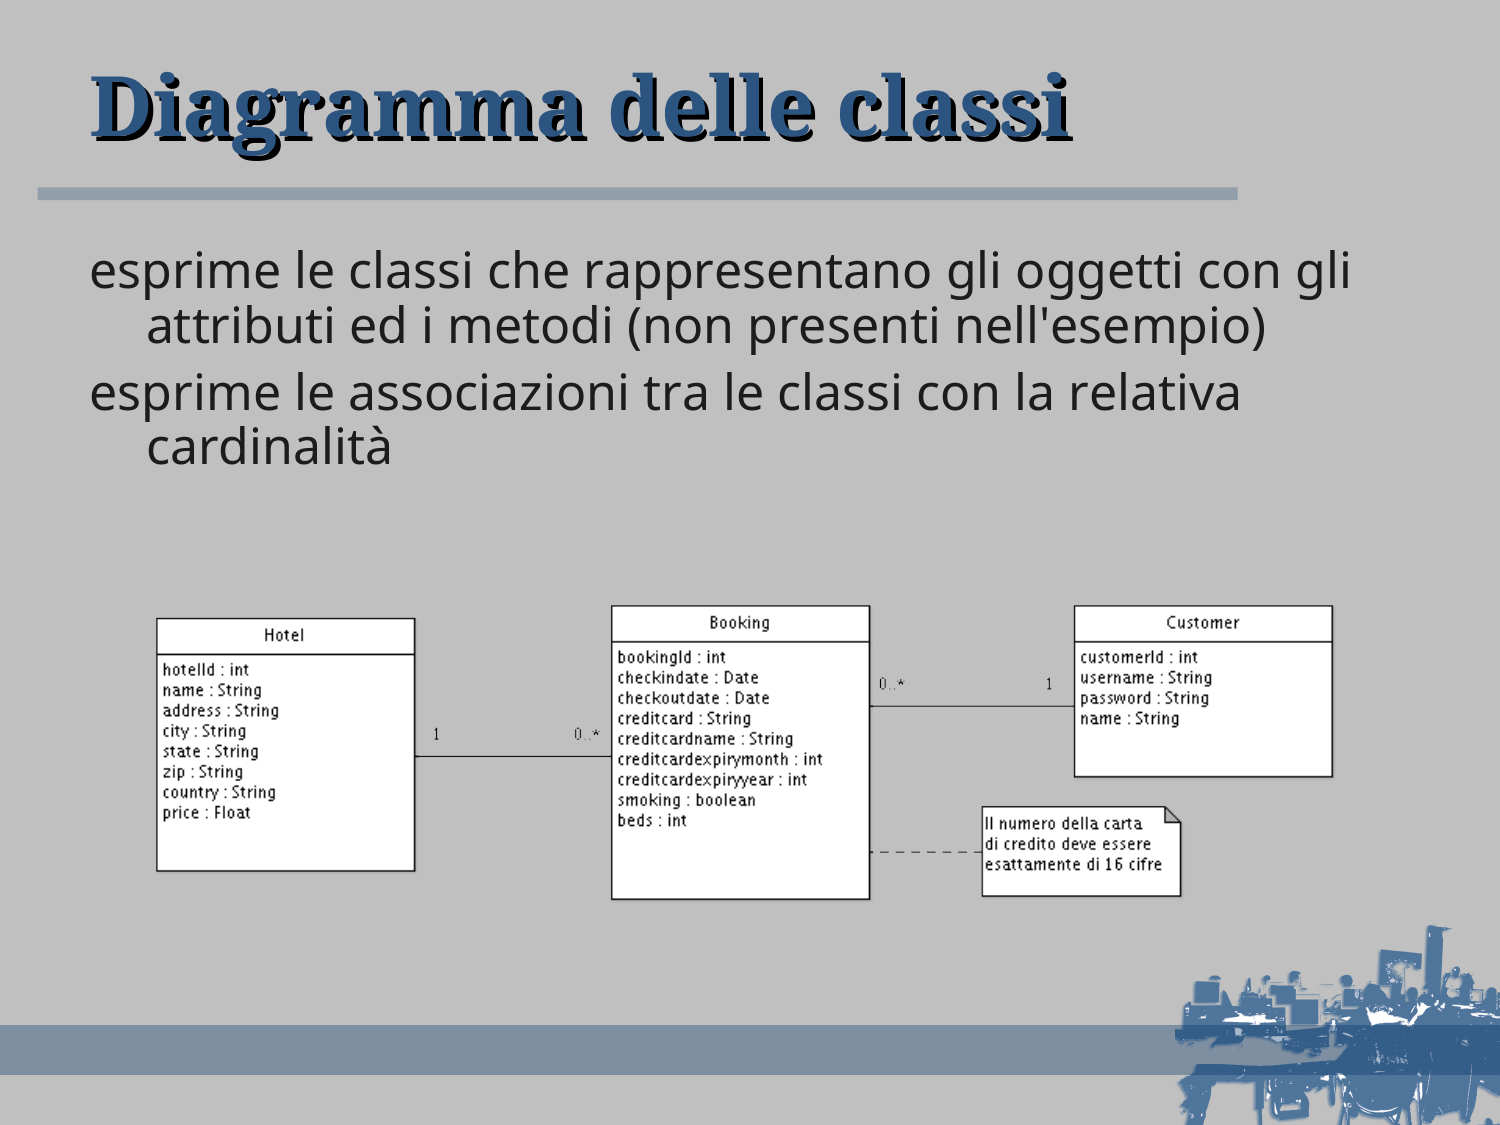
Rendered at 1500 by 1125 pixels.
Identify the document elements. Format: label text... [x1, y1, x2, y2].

picture [150, 599, 1338, 905]
list esprime le classi che rappresentano gli oggetti con gli attributi ed i metodi (non presenti nell'esempio) esprime le associazioni tra le classi con la relativa cardinalità [75, 237, 1426, 523]
title Diagramma delle classi [75, 35, 1426, 174]
